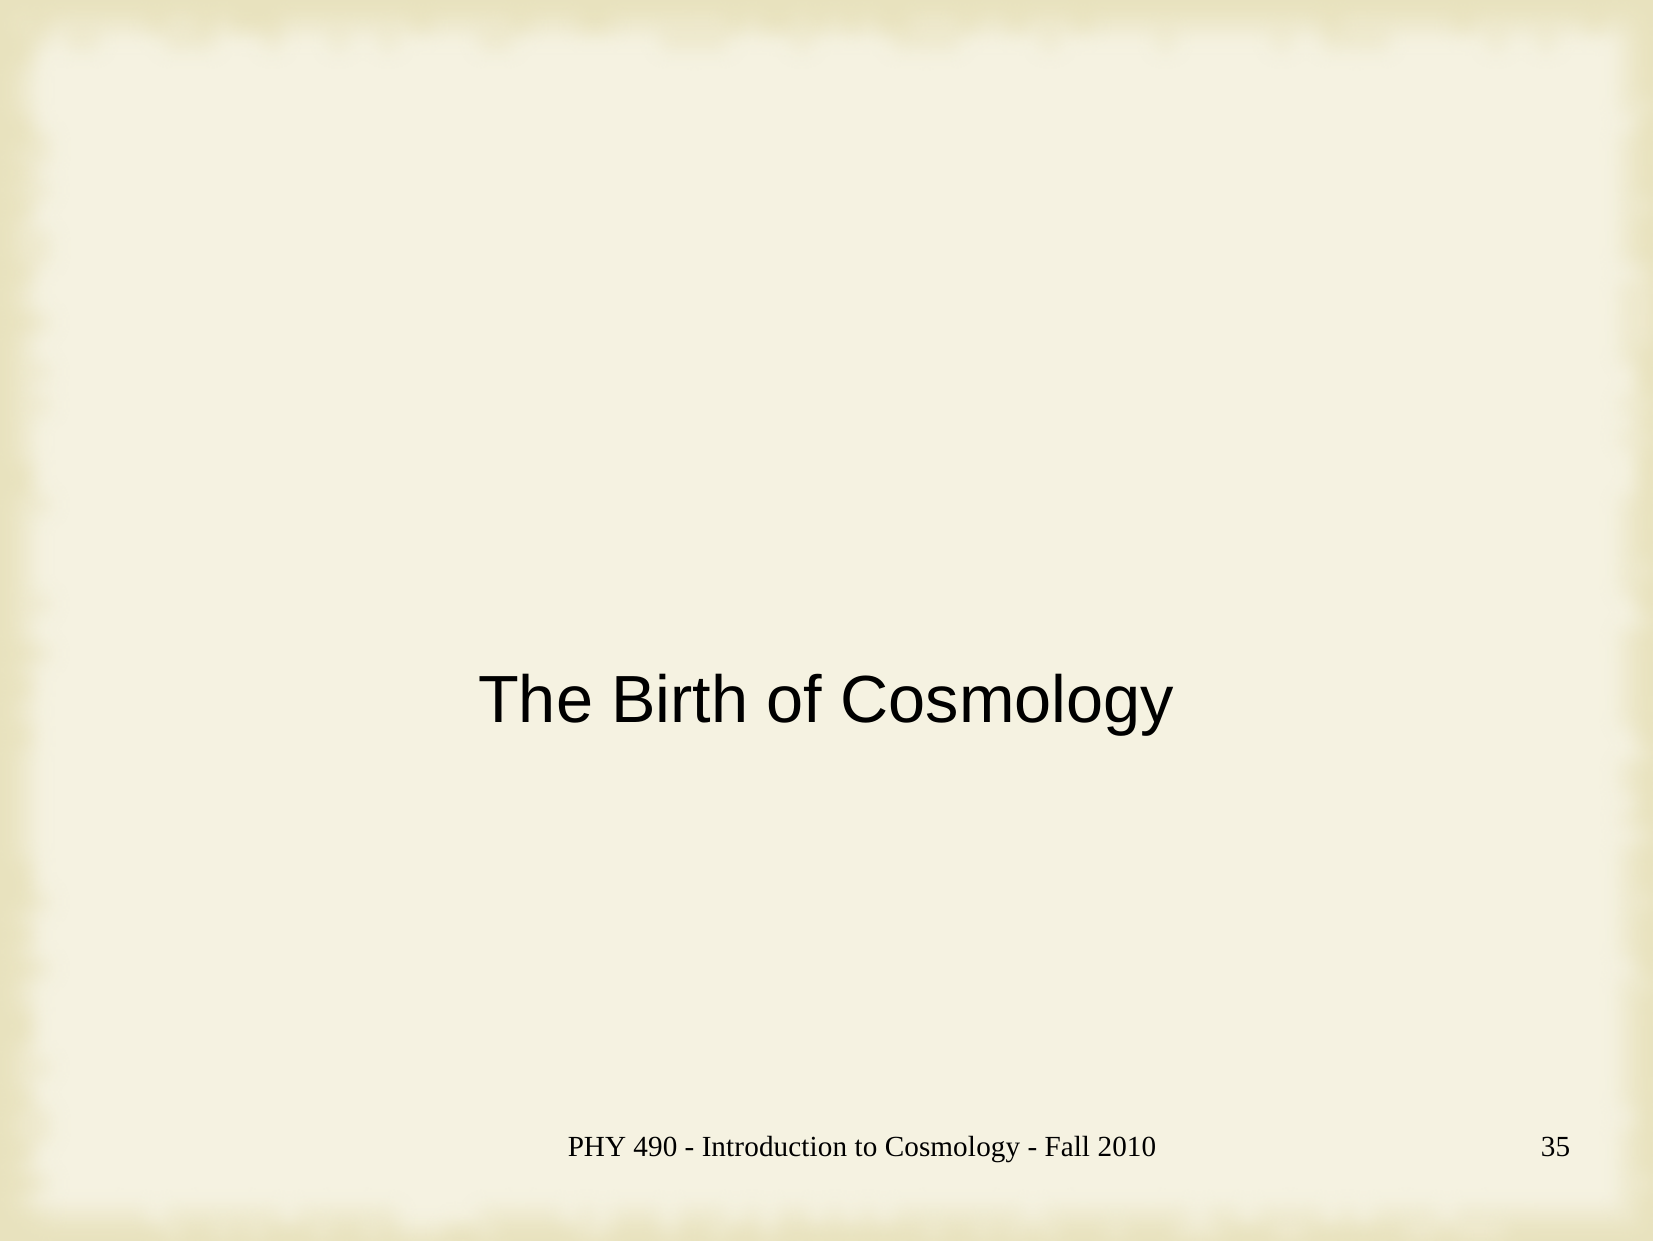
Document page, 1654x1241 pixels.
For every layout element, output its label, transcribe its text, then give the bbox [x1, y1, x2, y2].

picture [0, 0, 1653, 1241]
subtitle The Birth of Cosmology [82, 297, 1571, 1102]
